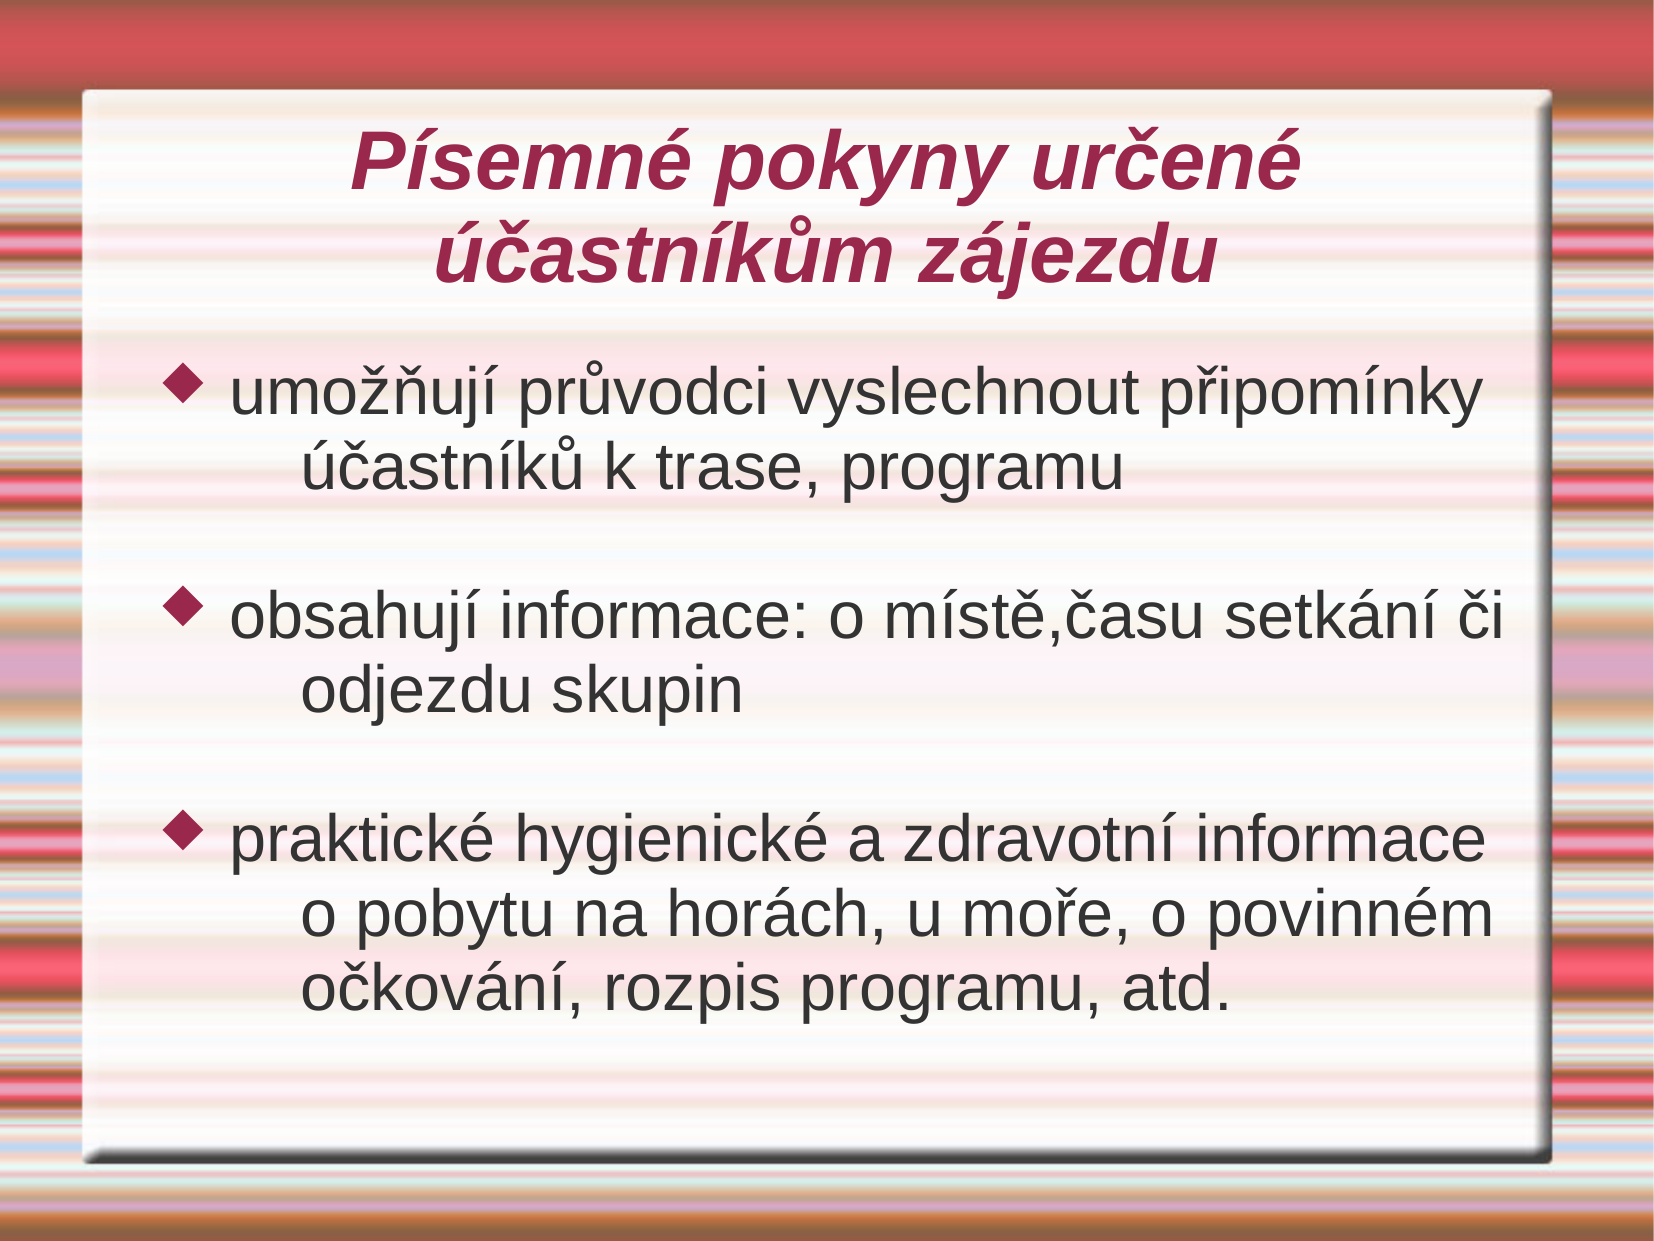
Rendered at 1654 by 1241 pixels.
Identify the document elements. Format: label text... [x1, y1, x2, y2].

title Písemné pokyny určené účastníkům zájezdu [118, 109, 1536, 296]
list umožňují průvodci vyslechnout připomínky účastníků k trase, programu obsahují informace: o místě,času setkání či odjezdu skupin praktické hygienické a zdravotní informace o pobytu na horách, u moře, o povinném očkování, rozpis programu, atd. [134, 350, 1516, 1118]
